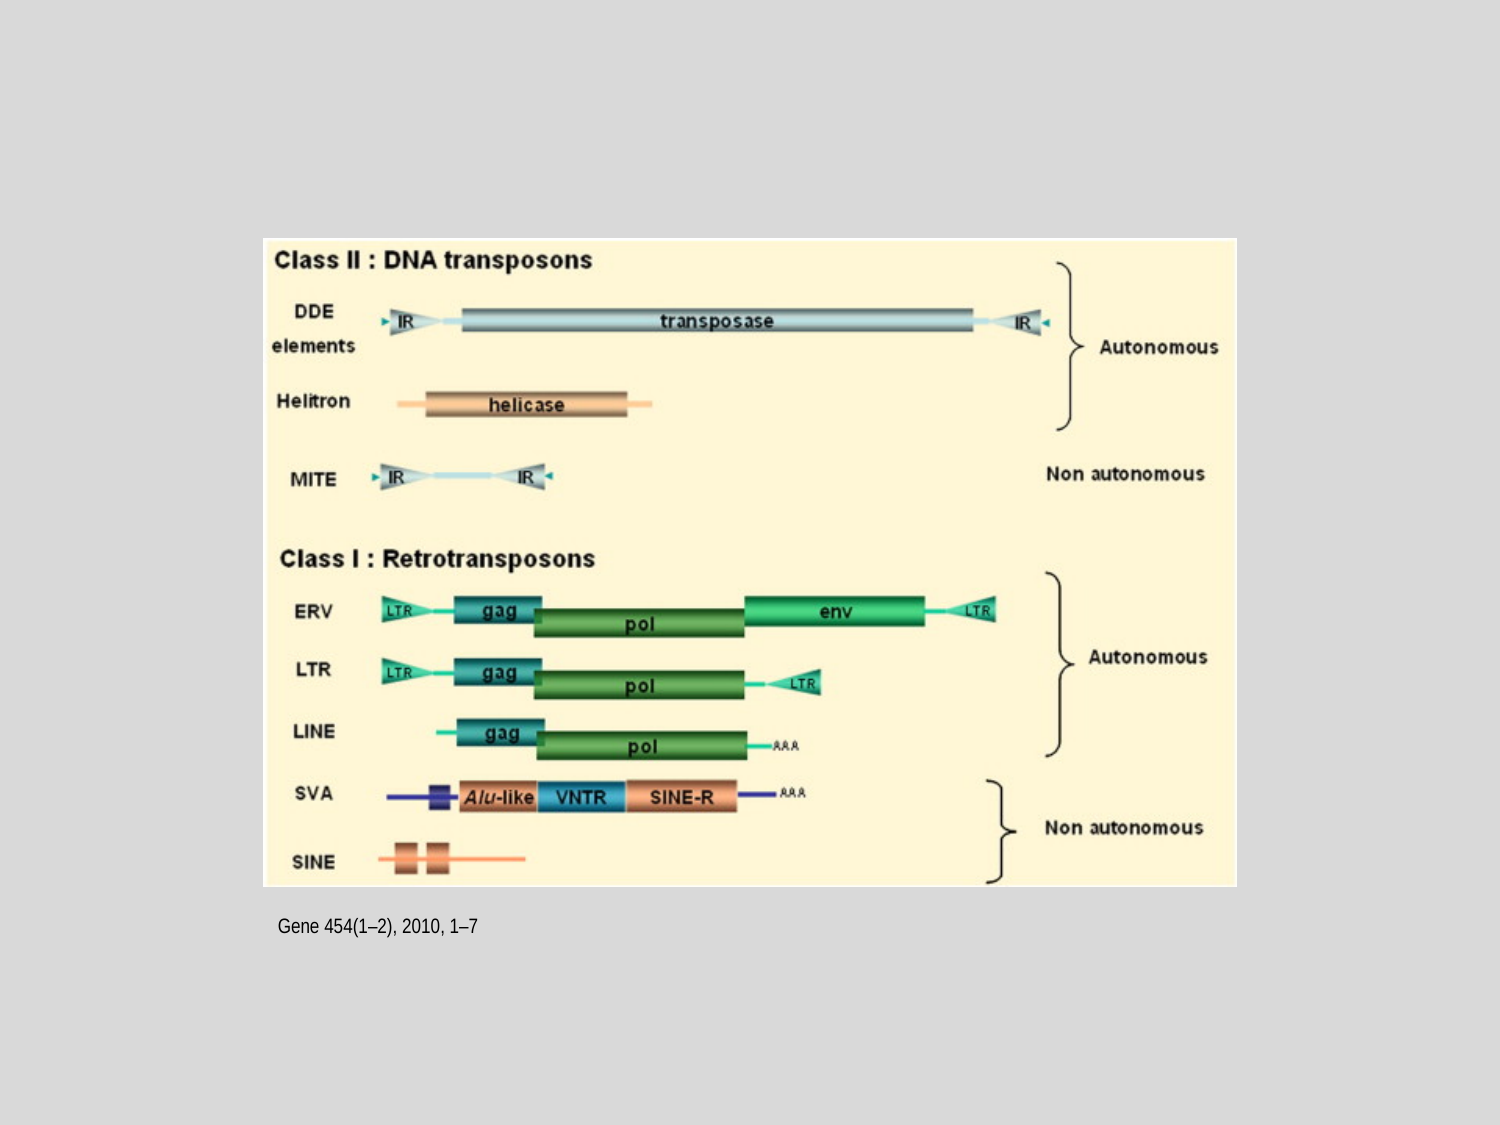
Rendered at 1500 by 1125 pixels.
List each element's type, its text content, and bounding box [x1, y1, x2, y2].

text_box Gene 454(1–2), 2010, 1–7 [263, 905, 1014, 945]
picture [263, 238, 1237, 887]
